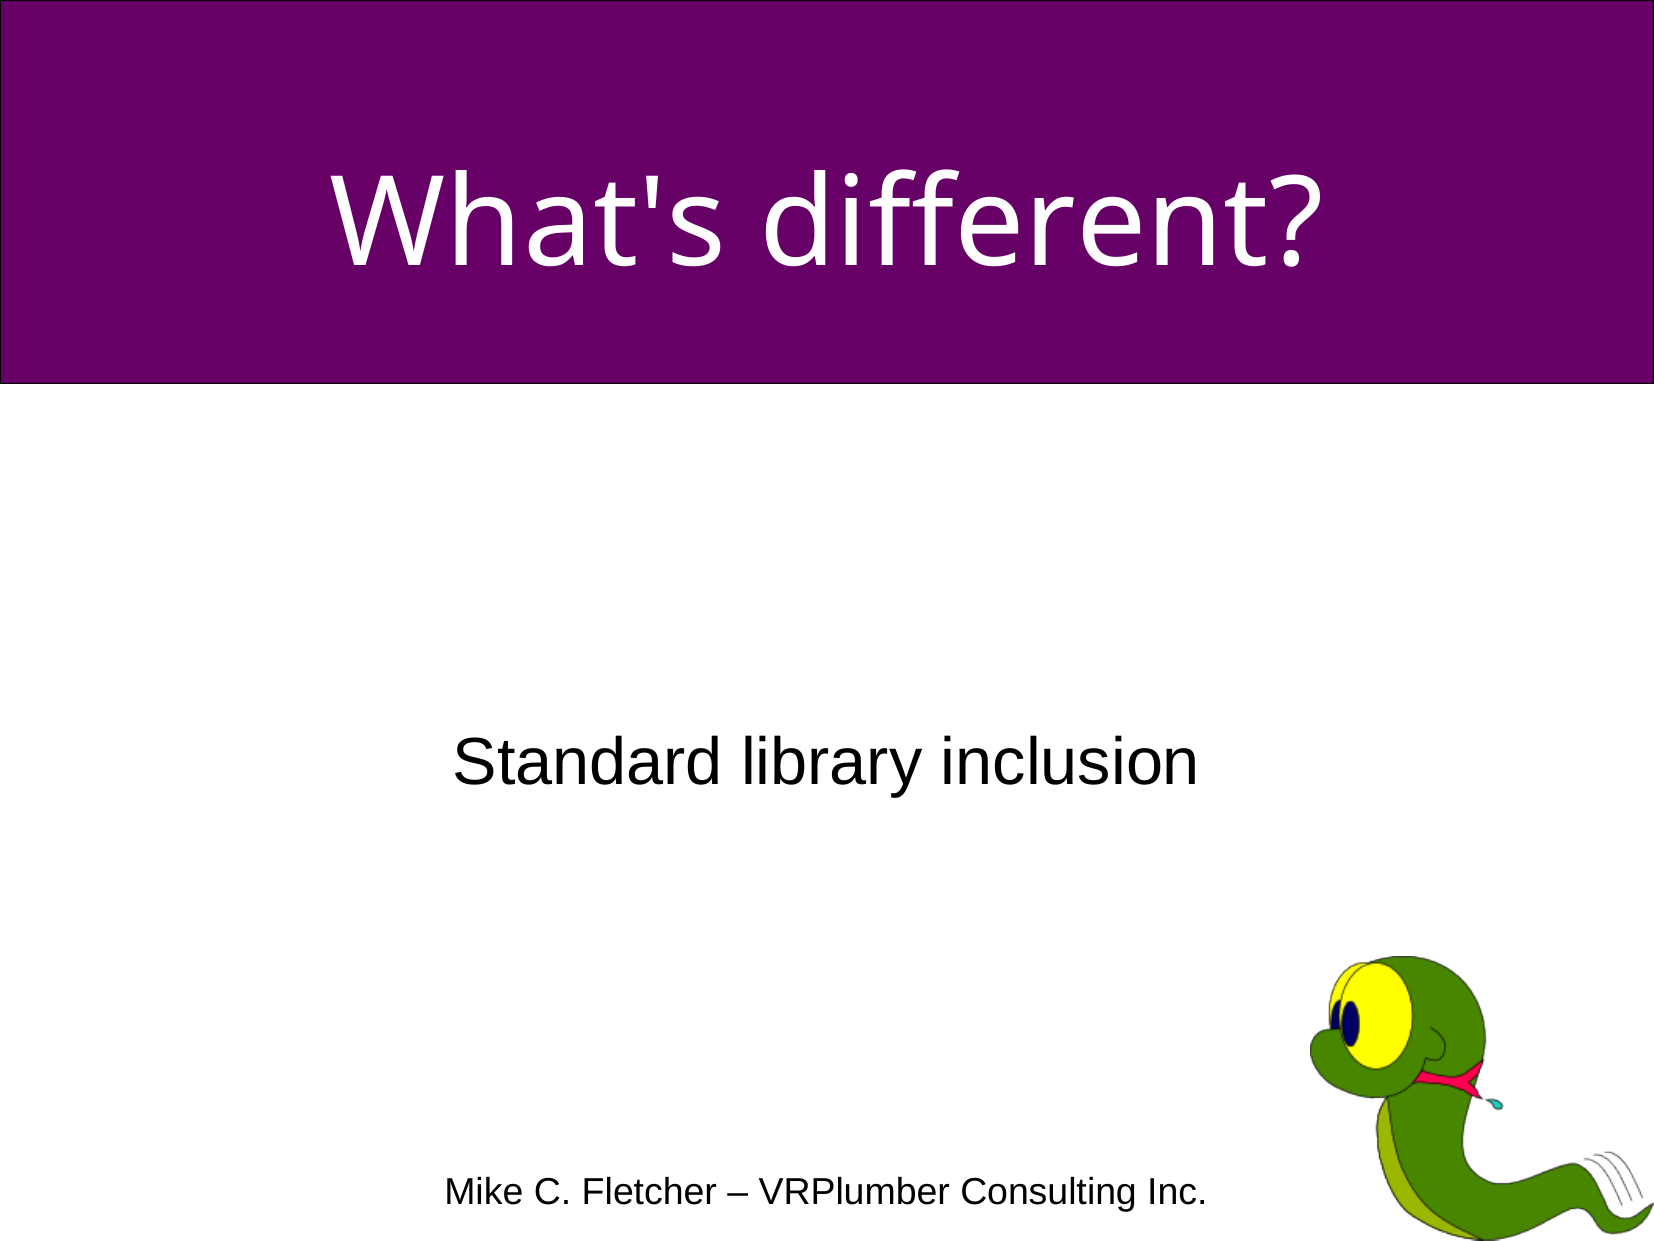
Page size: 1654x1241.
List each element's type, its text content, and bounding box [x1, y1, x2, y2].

title What's different? [82, 56, 1571, 377]
subtitle Standard library inclusion [82, 420, 1571, 1102]
picture [1310, 956, 1654, 1241]
